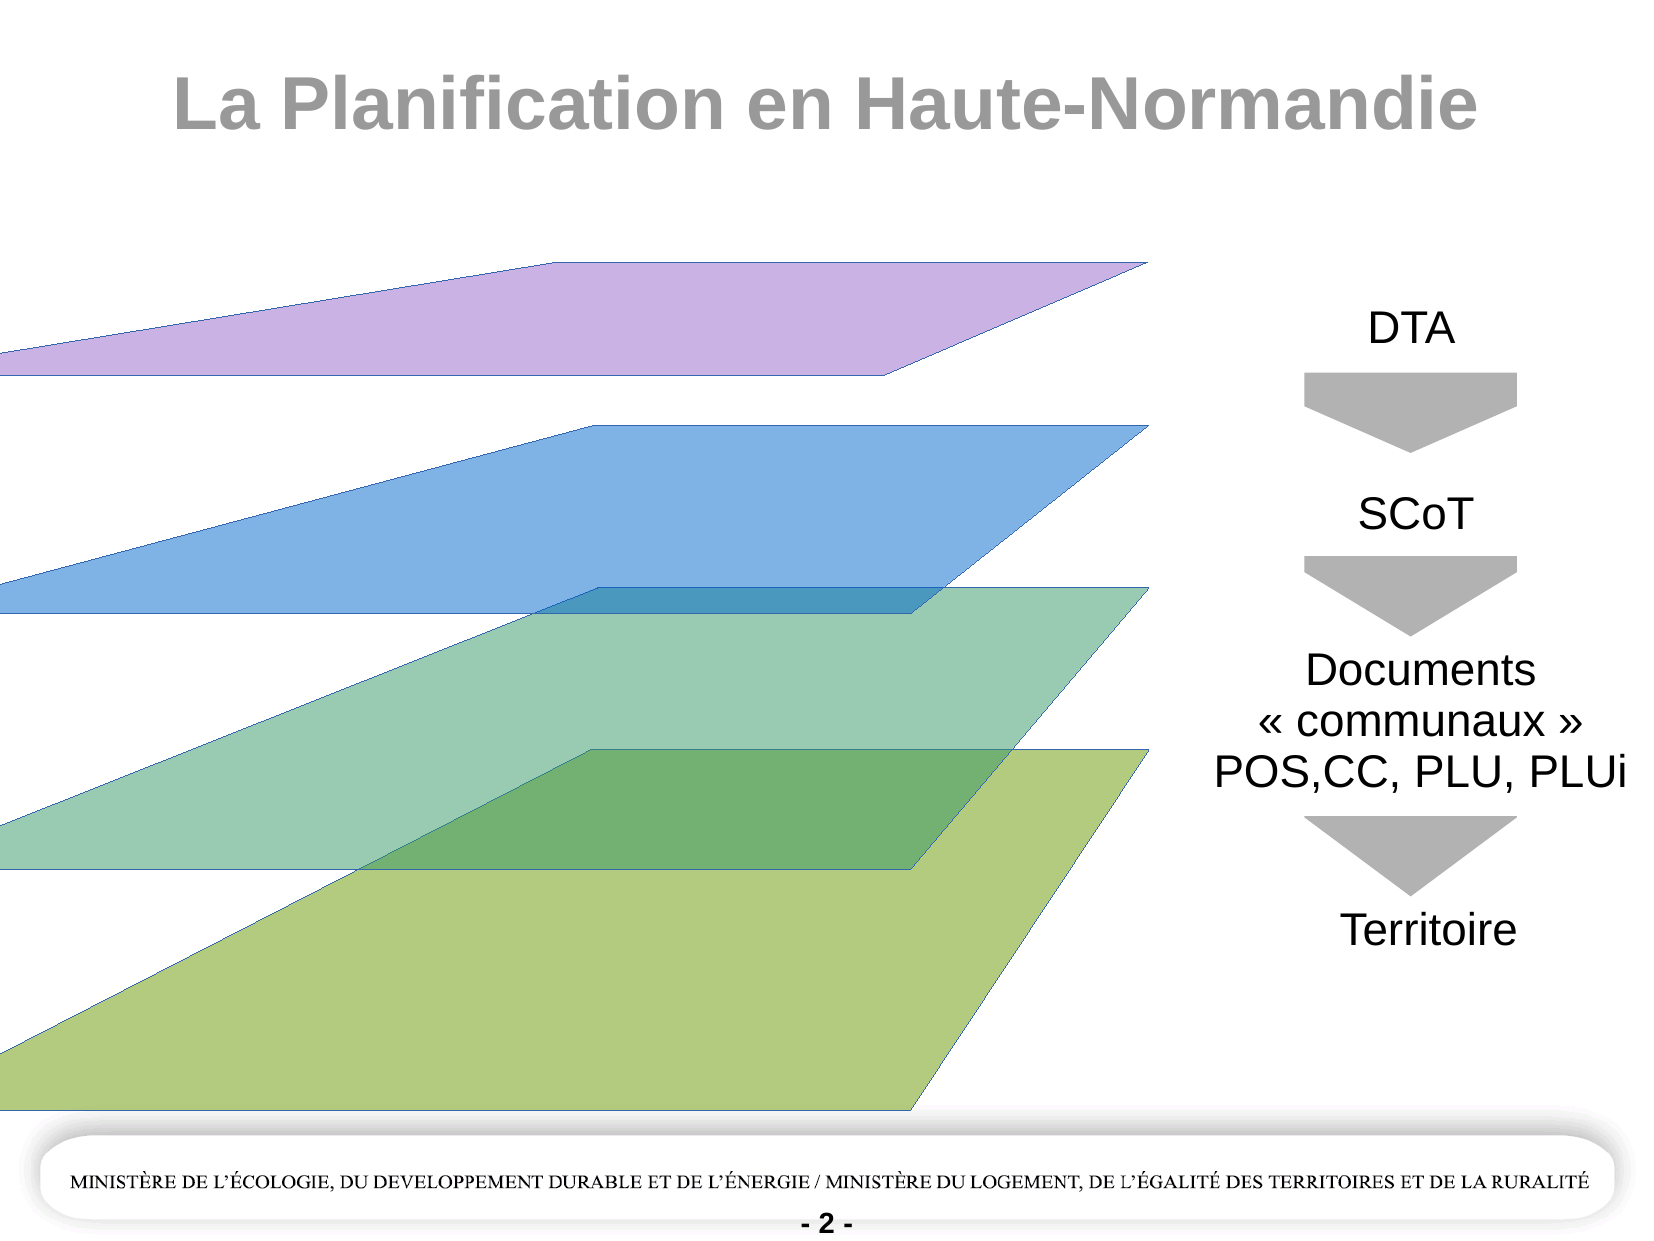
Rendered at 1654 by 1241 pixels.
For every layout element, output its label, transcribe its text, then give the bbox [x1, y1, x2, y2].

text_box Documents « communaux » POS,CC, PLU, PLUi [1198, 636, 1643, 805]
text_box Territoire [1324, 896, 1534, 963]
text_box [0, 425, 1149, 1111]
text_box [1304, 372, 1517, 453]
text_box SCoT [1342, 480, 1490, 547]
text_box [0, 262, 1148, 376]
text_box [1304, 816, 1517, 897]
picture [0, 1087, 1654, 1241]
title La Planification en Haute-Normandie [0, 0, 1654, 213]
text_box [1304, 556, 1517, 637]
text_box DTA [1352, 294, 1471, 361]
